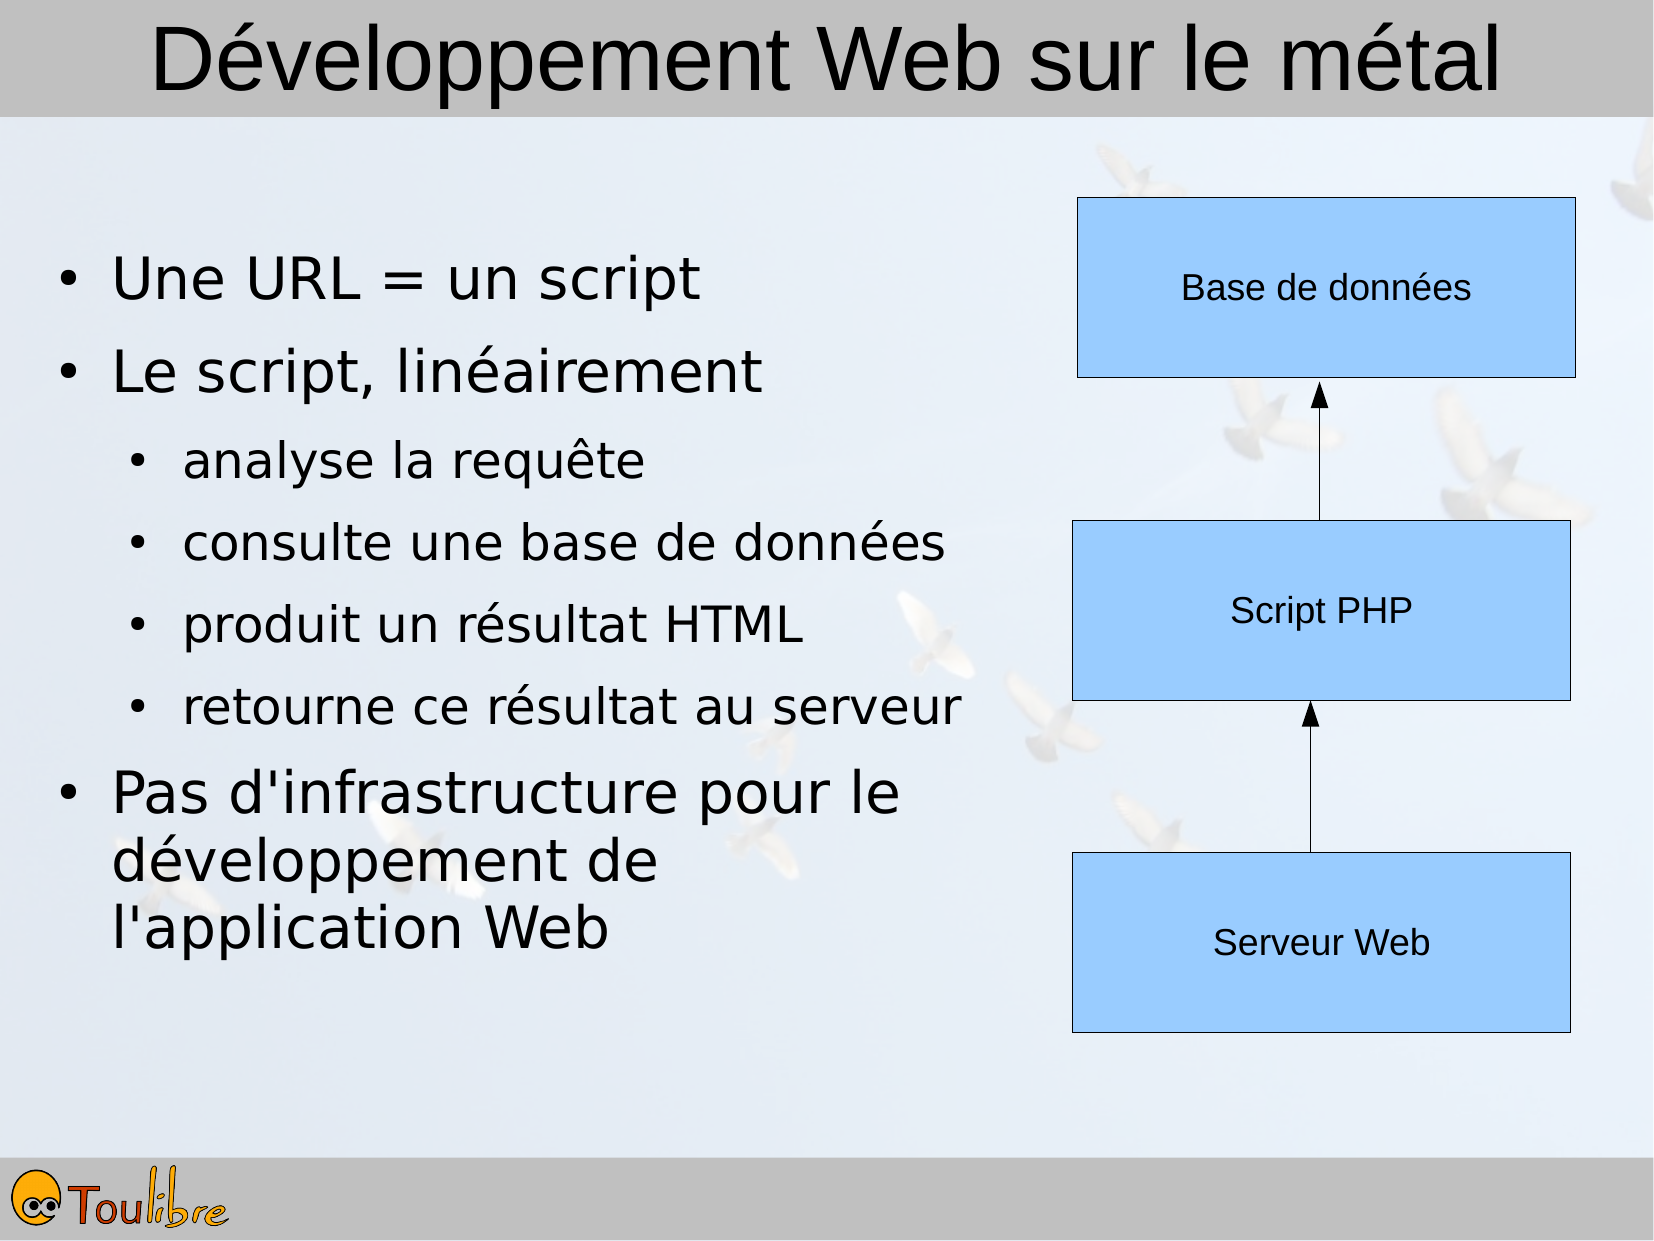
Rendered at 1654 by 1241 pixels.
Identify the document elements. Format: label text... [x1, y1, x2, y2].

text_box Base de données [1077, 197, 1576, 378]
picture [11, 1165, 229, 1228]
text_box Serveur Web [1072, 852, 1571, 1033]
title Développement Web sur le métal [0, 0, 1654, 117]
list Une URL = un script Le script, linéairement analyse la requête consulte une base de données produit un résultat HTML retourne ce résultat au serveur Pas d'infrastructure pour le développement de l'application Web [40, 245, 1001, 1064]
text_box Script PHP [1072, 520, 1571, 701]
